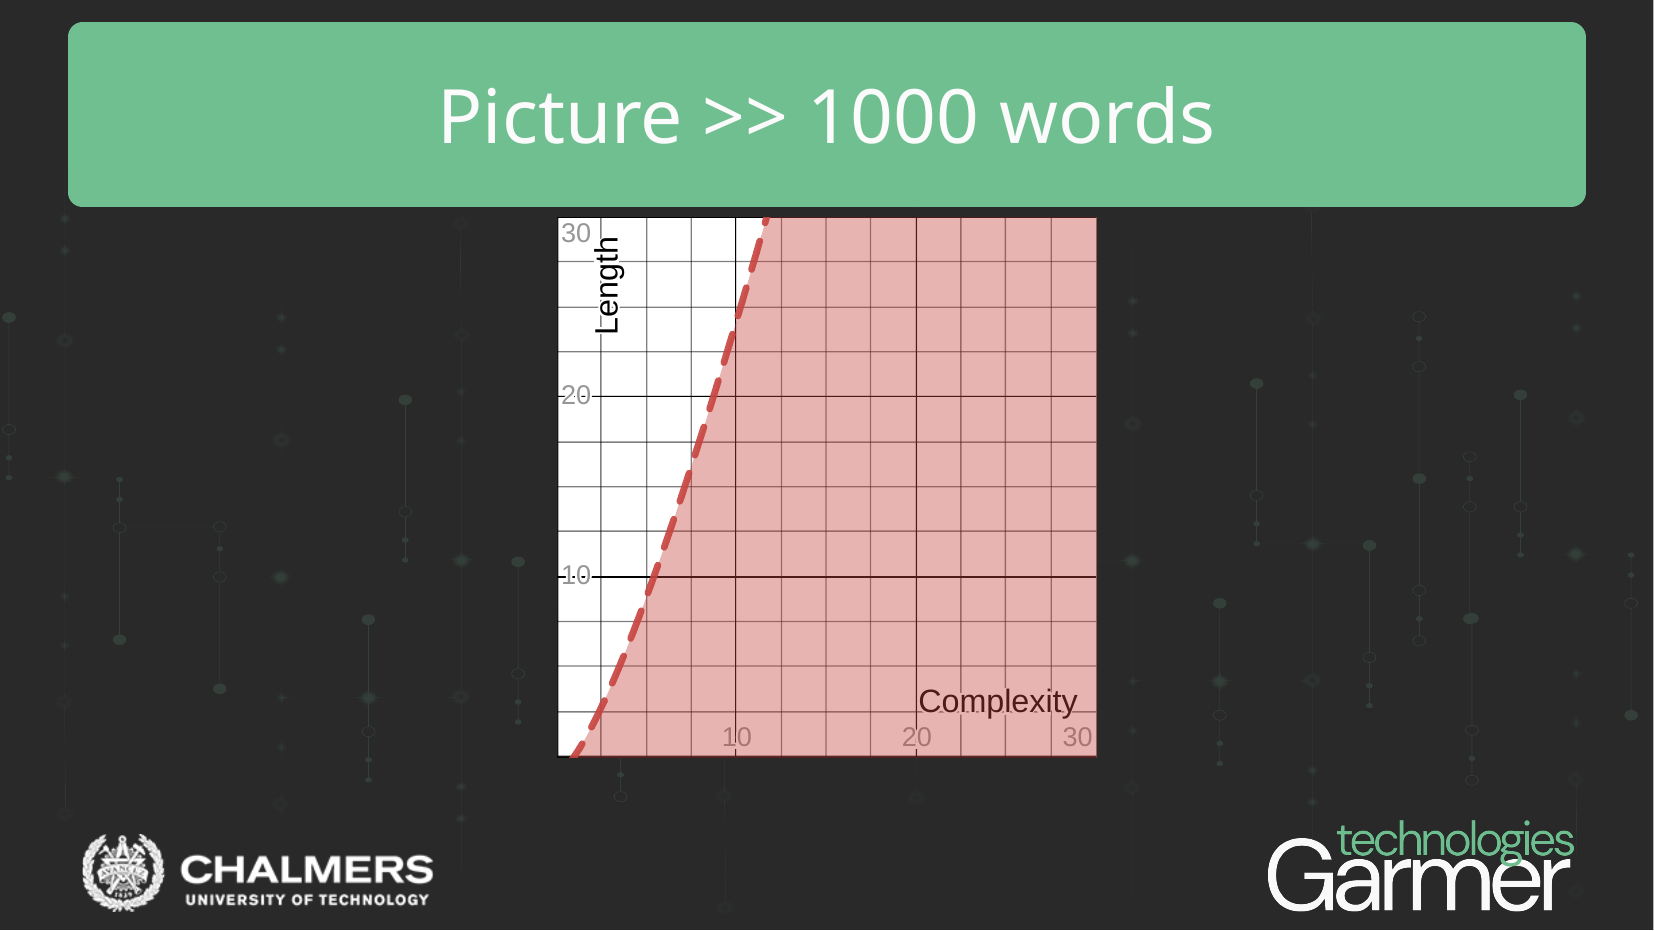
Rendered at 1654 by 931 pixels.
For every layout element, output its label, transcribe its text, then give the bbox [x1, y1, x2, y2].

picture [557, 217, 1097, 758]
title Picture >> 1000 words [82, 37, 1571, 193]
picture [82, 834, 443, 912]
picture [1246, 807, 1607, 912]
